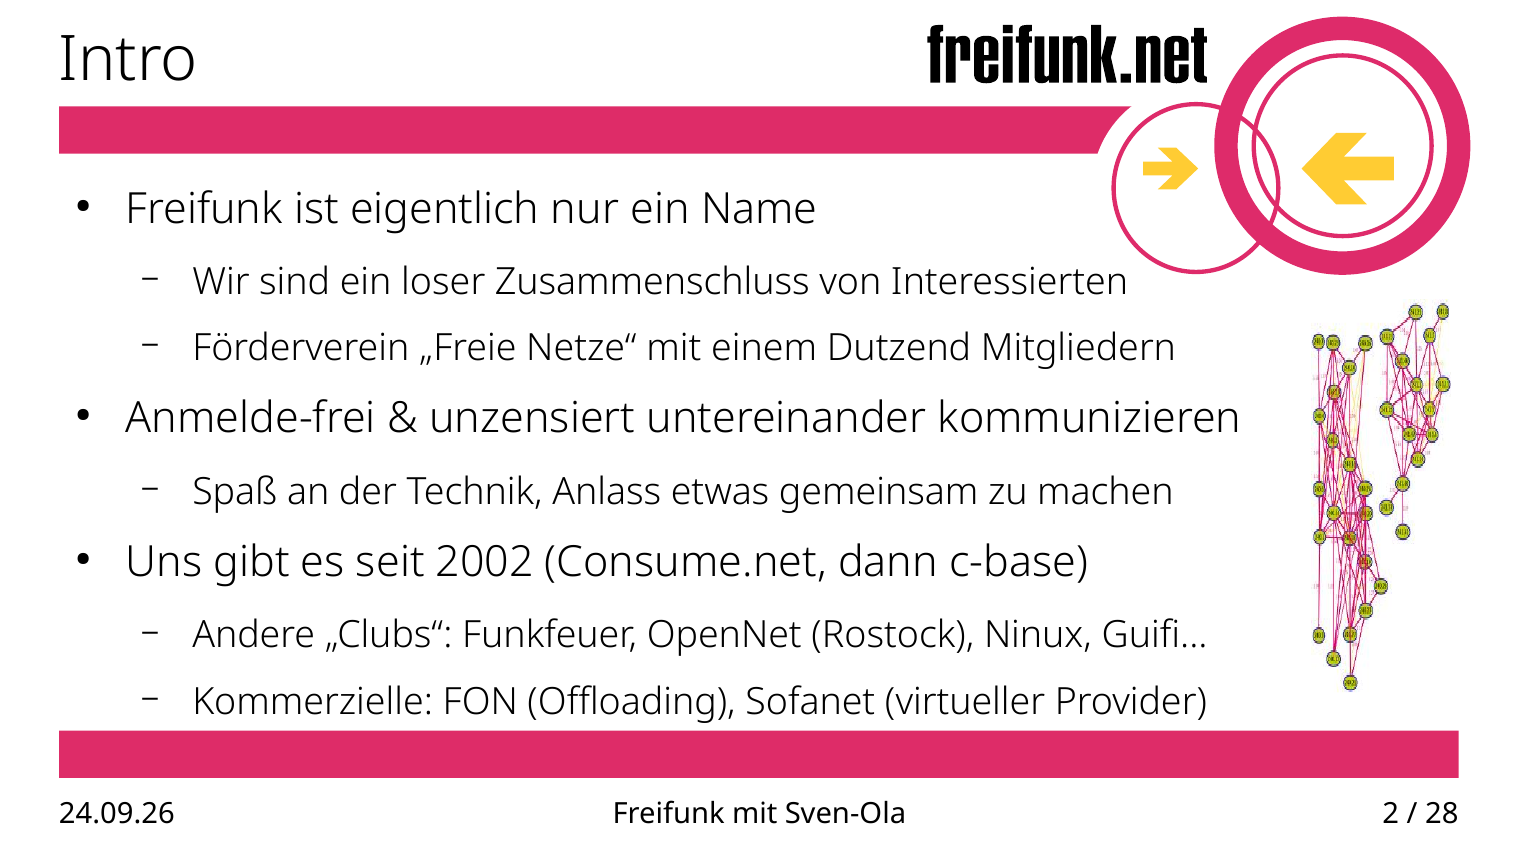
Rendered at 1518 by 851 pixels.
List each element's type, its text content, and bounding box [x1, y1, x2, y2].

list Freifunk ist eigentlich nur ein Name Wir sind ein loser Zusammenschluss von Interessierten Förderverein „Freie Netze“ mit einem Dutzend Mitgliedern Anmelde-frei & unzensiert untereinander kommunizieren Spaß an der Technik, Anlass etwas gemeinsam zu machen Uns gibt es seit 2002 (Consume.net, dann c-base) Andere „Clubs“: Funkfeuer, OpenNet (Rostock), Ninux, Guifi... Kommerzielle: FON (Offloading), Sofanet (virtueller Provider) [59, 177, 1459, 731]
title Intro [59, 20, 910, 92]
picture [1311, 299, 1451, 697]
